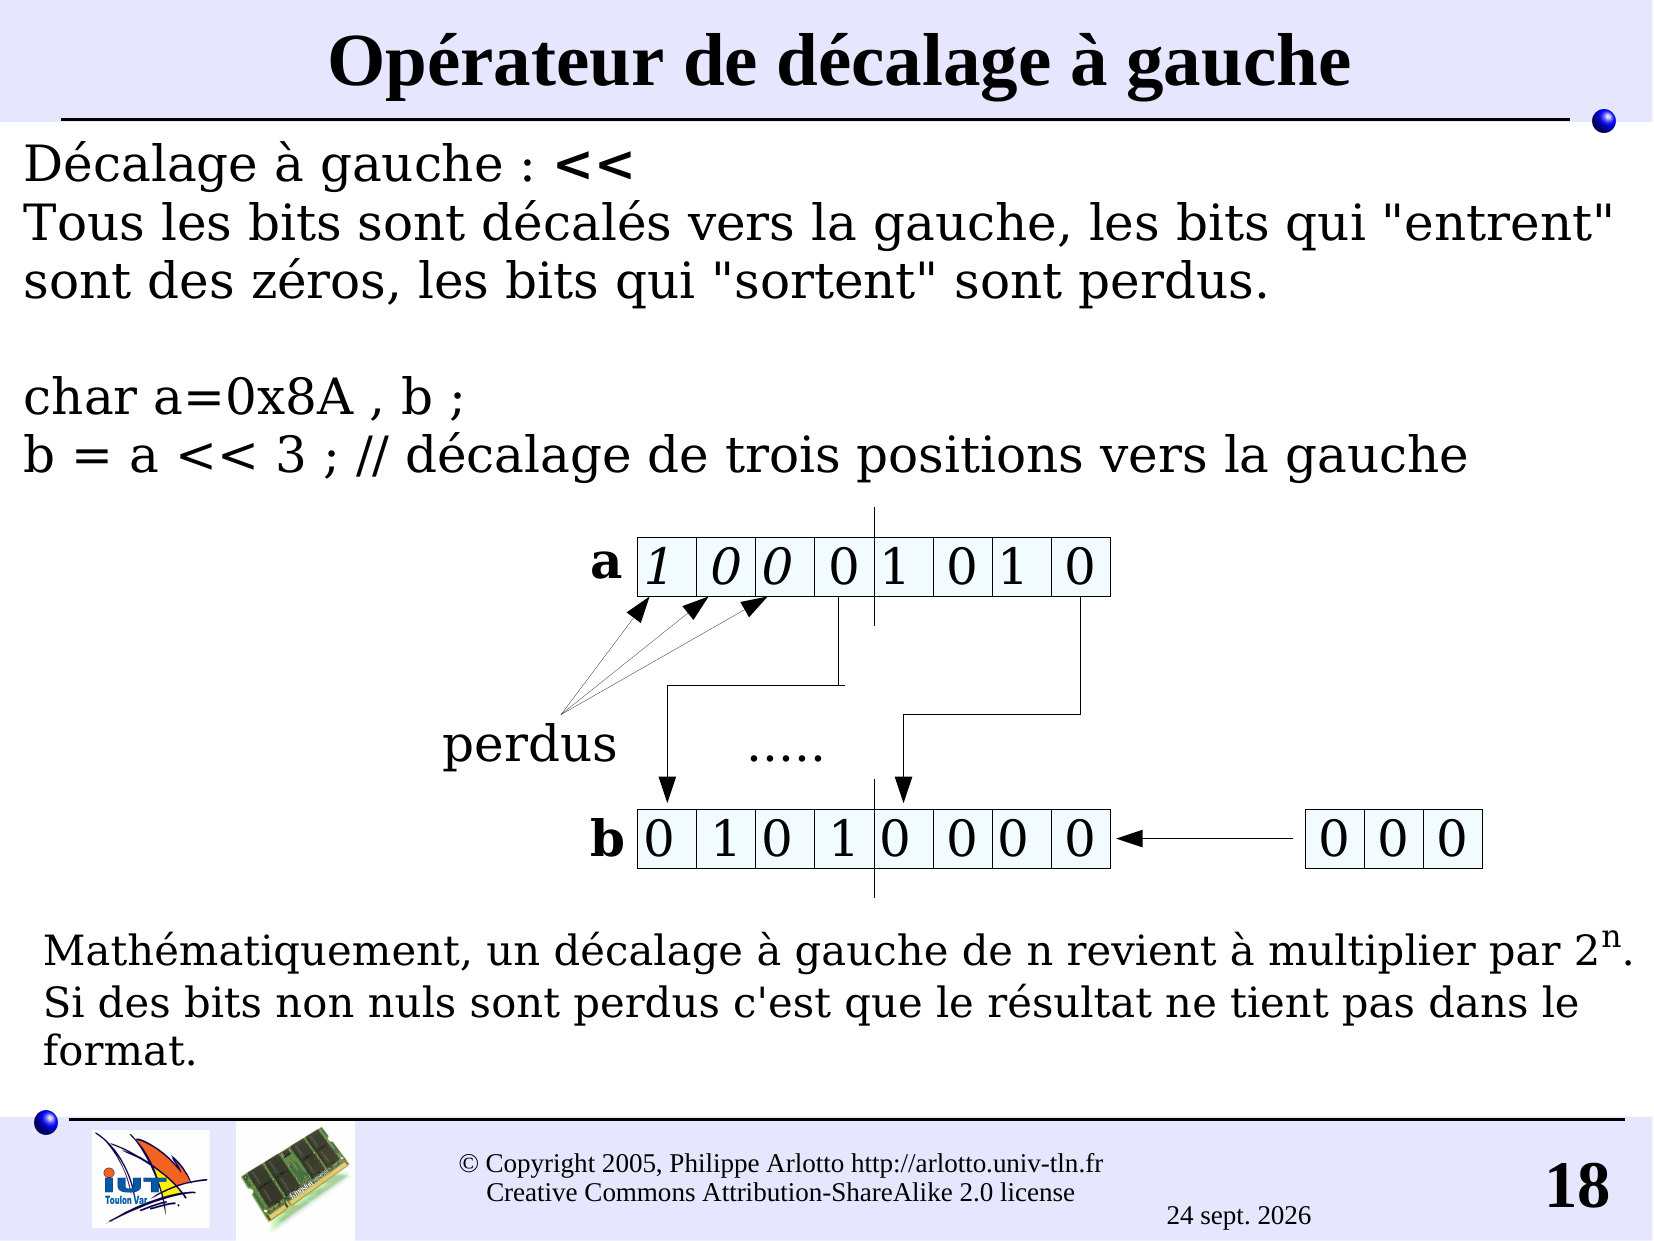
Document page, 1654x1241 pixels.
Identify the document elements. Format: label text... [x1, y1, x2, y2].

text_box 0 [992, 809, 1051, 869]
text_box 0 [1364, 809, 1424, 869]
text_box 0 [1305, 809, 1364, 869]
text_box 1 [814, 809, 874, 869]
text_box perdus [442, 715, 619, 774]
text_box 1 [696, 809, 755, 869]
text_box 0 [1424, 809, 1483, 869]
text_box 0 [933, 537, 992, 597]
text_box ..... [746, 714, 827, 773]
text_box 0 [814, 537, 874, 597]
text_box 0 [696, 537, 755, 597]
text_box a [590, 531, 624, 591]
picture [236, 1121, 355, 1241]
text_box b [590, 809, 626, 868]
text_box 0 [637, 809, 696, 869]
text_box 0 [933, 809, 992, 869]
text_box Mathématiquement, un décalage à gauche de n revient à multiplier par 2n. Si des bits non nuls sont perdus c'est que le résultat ne tient pas dans le format. [42, 915, 1649, 1077]
text_box 1 [875, 537, 933, 597]
text_box 0 [1051, 809, 1111, 869]
text_box 1 [992, 537, 1051, 597]
title Opérateur de décalage à gauche [95, 11, 1585, 110]
text_box 0 [875, 809, 933, 869]
text_box 0 [1051, 537, 1111, 597]
text_box 0 [755, 537, 814, 597]
text_box 1 [637, 537, 696, 597]
text_box 0 [755, 809, 814, 869]
text_box Décalage à gauche : << Tous les bits sont décalés vers la gauche, les bits qui "entrent" sont des zéros, les bits qui "sortent" sont perdus. char a=0x8A , b ; b = a << 3 ; // décalage de trois positions vers la gauche [23, 134, 1617, 485]
